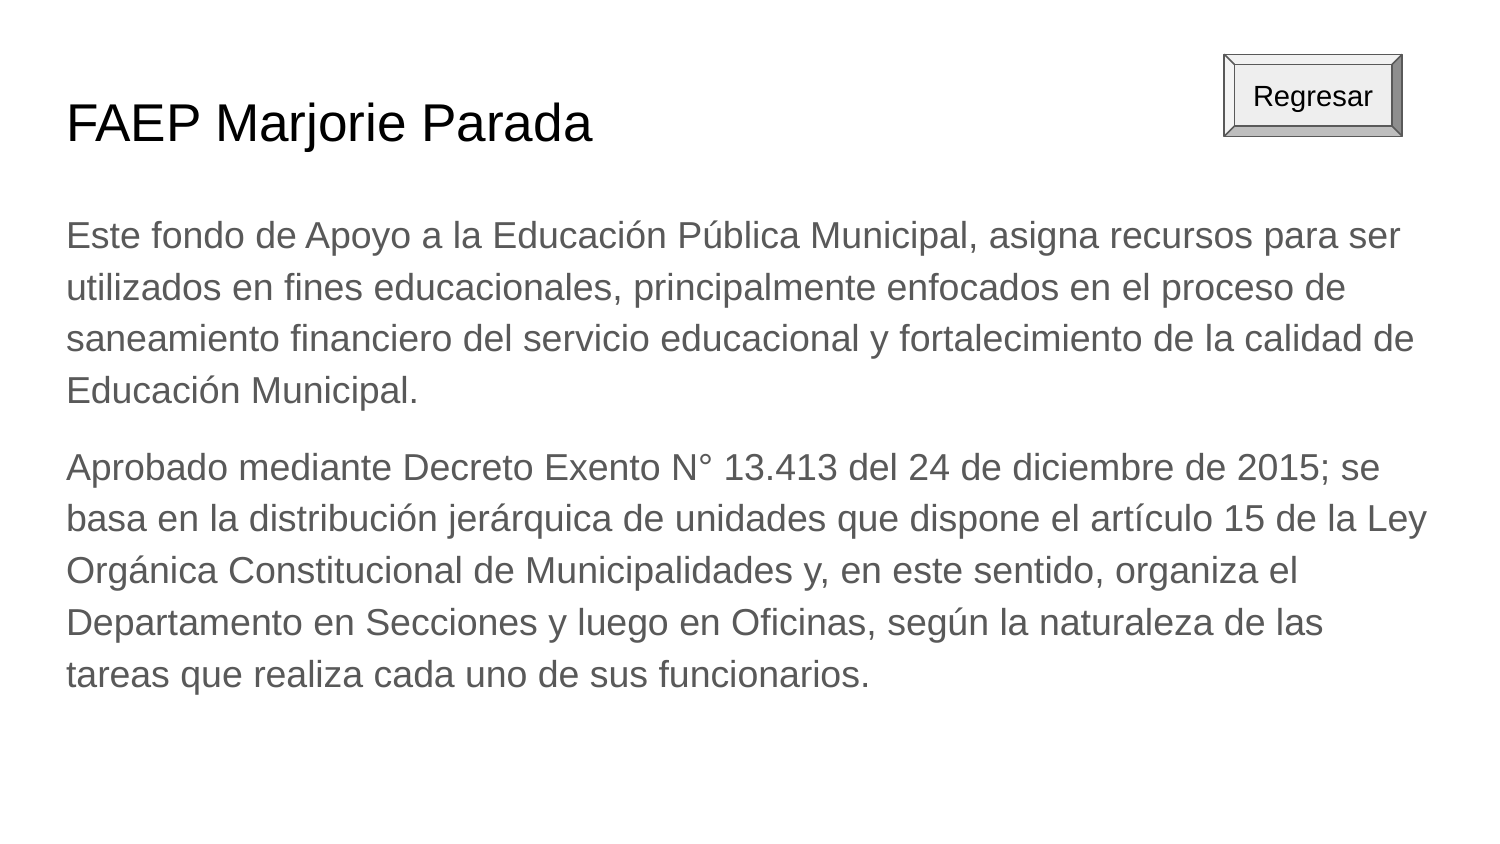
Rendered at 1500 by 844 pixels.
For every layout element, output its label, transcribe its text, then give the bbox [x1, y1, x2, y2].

text_box Regresar [1235, 65, 1391, 126]
list Este fondo de Apoyo a la Educación Pública Municipal, asigna recursos para ser utilizados en fines educacionales, principalmente enfocados en el proceso de saneamiento financiero del servicio educacional y fortalecimiento de la calidad de Educación Municipal. Aprobado mediante Decreto Exento N° 13.413 del 24 de diciembre de 2015; se basa en la distribución jerárquica de unidades que dispone el artículo 15 de la Ley Orgánica Constitucional de Municipalidades y, en este sentido, organiza el Departamento en Secciones y luego en Oficinas, según la naturaleza de las tareas que realiza cada uno de sus funcionarios. [51, 189, 1449, 750]
title FAEP Marjorie Parada [51, 72, 1449, 167]
